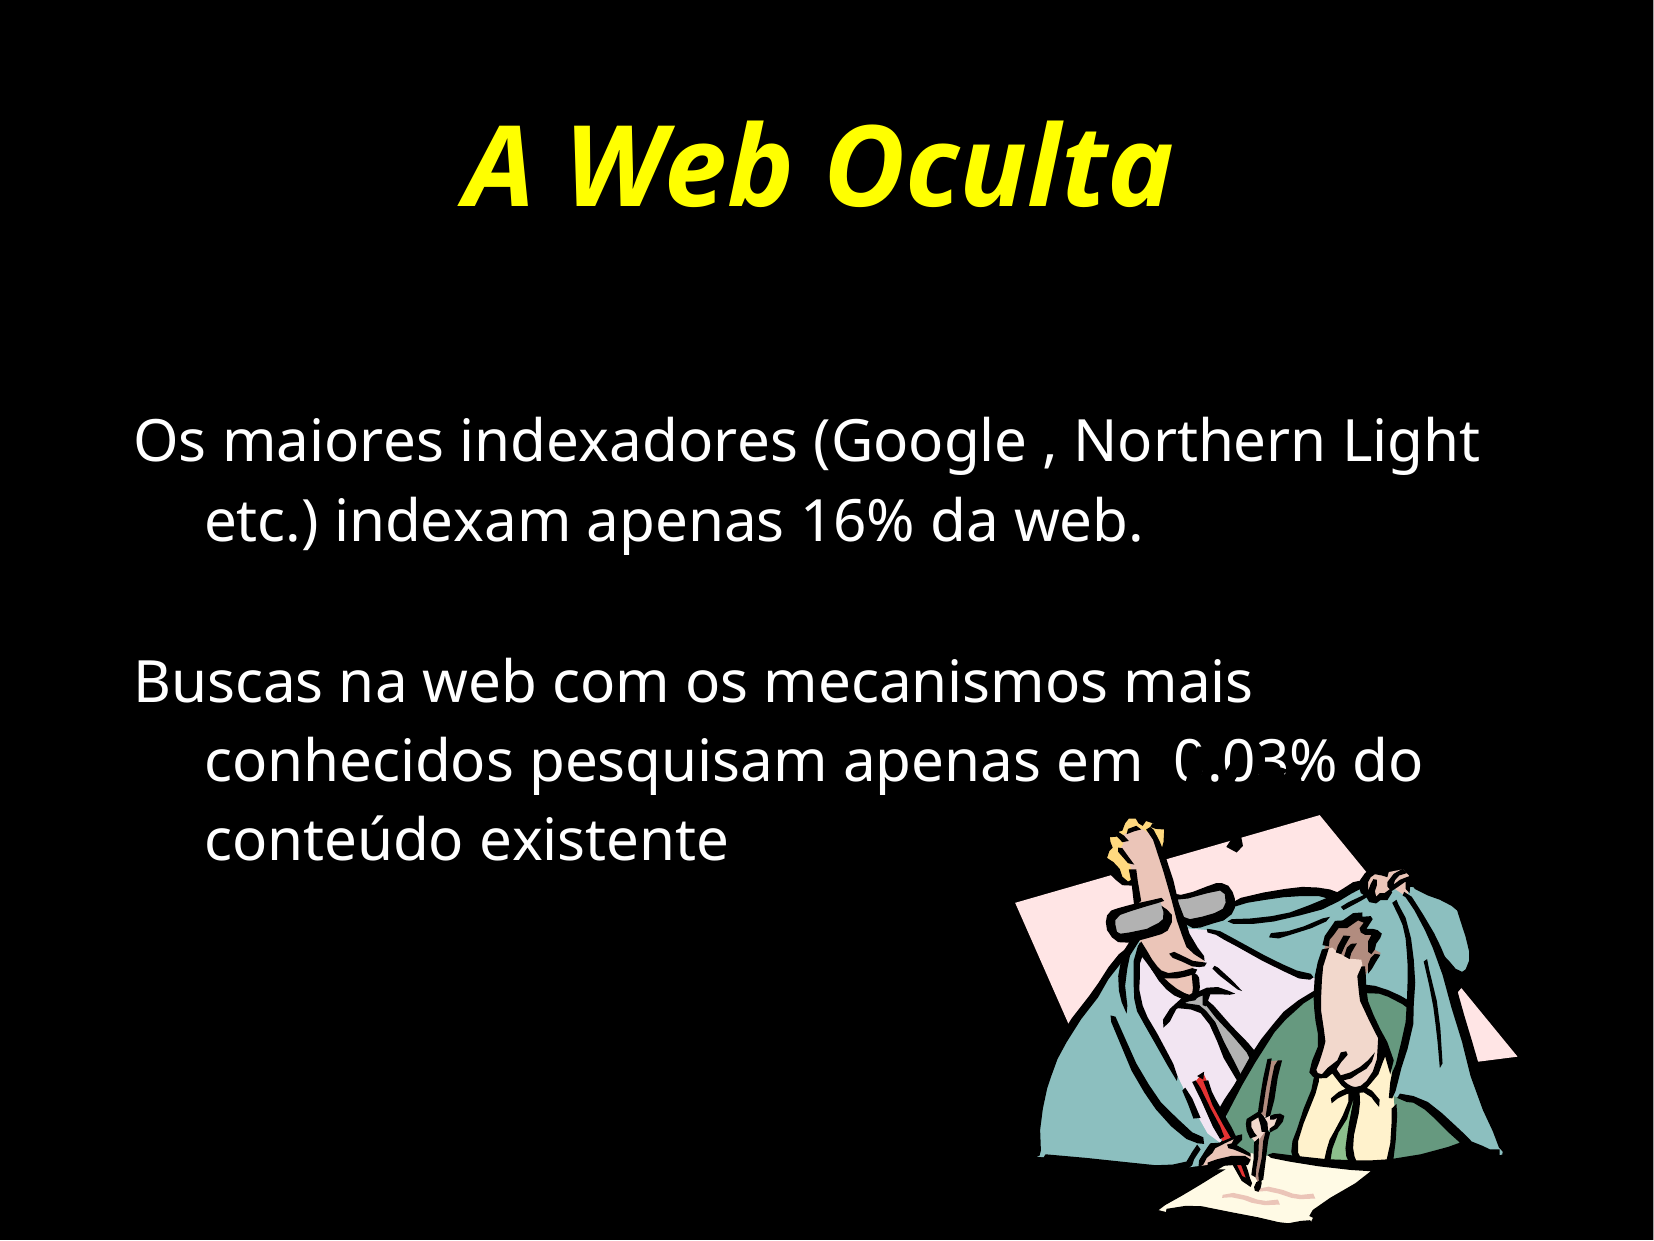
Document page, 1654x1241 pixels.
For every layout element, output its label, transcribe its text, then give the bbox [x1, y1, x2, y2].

title A Web Oculta [113, 59, 1526, 267]
list Os maiores indexadores (Google , Northern Light etc.) indexam apenas 16% da web. Buscas na web com os mecanismos mais conhecidos pesquisam apenas em 0.03% do conteúdo existente [121, 399, 1534, 1181]
picture [1015, 742, 1523, 1237]
